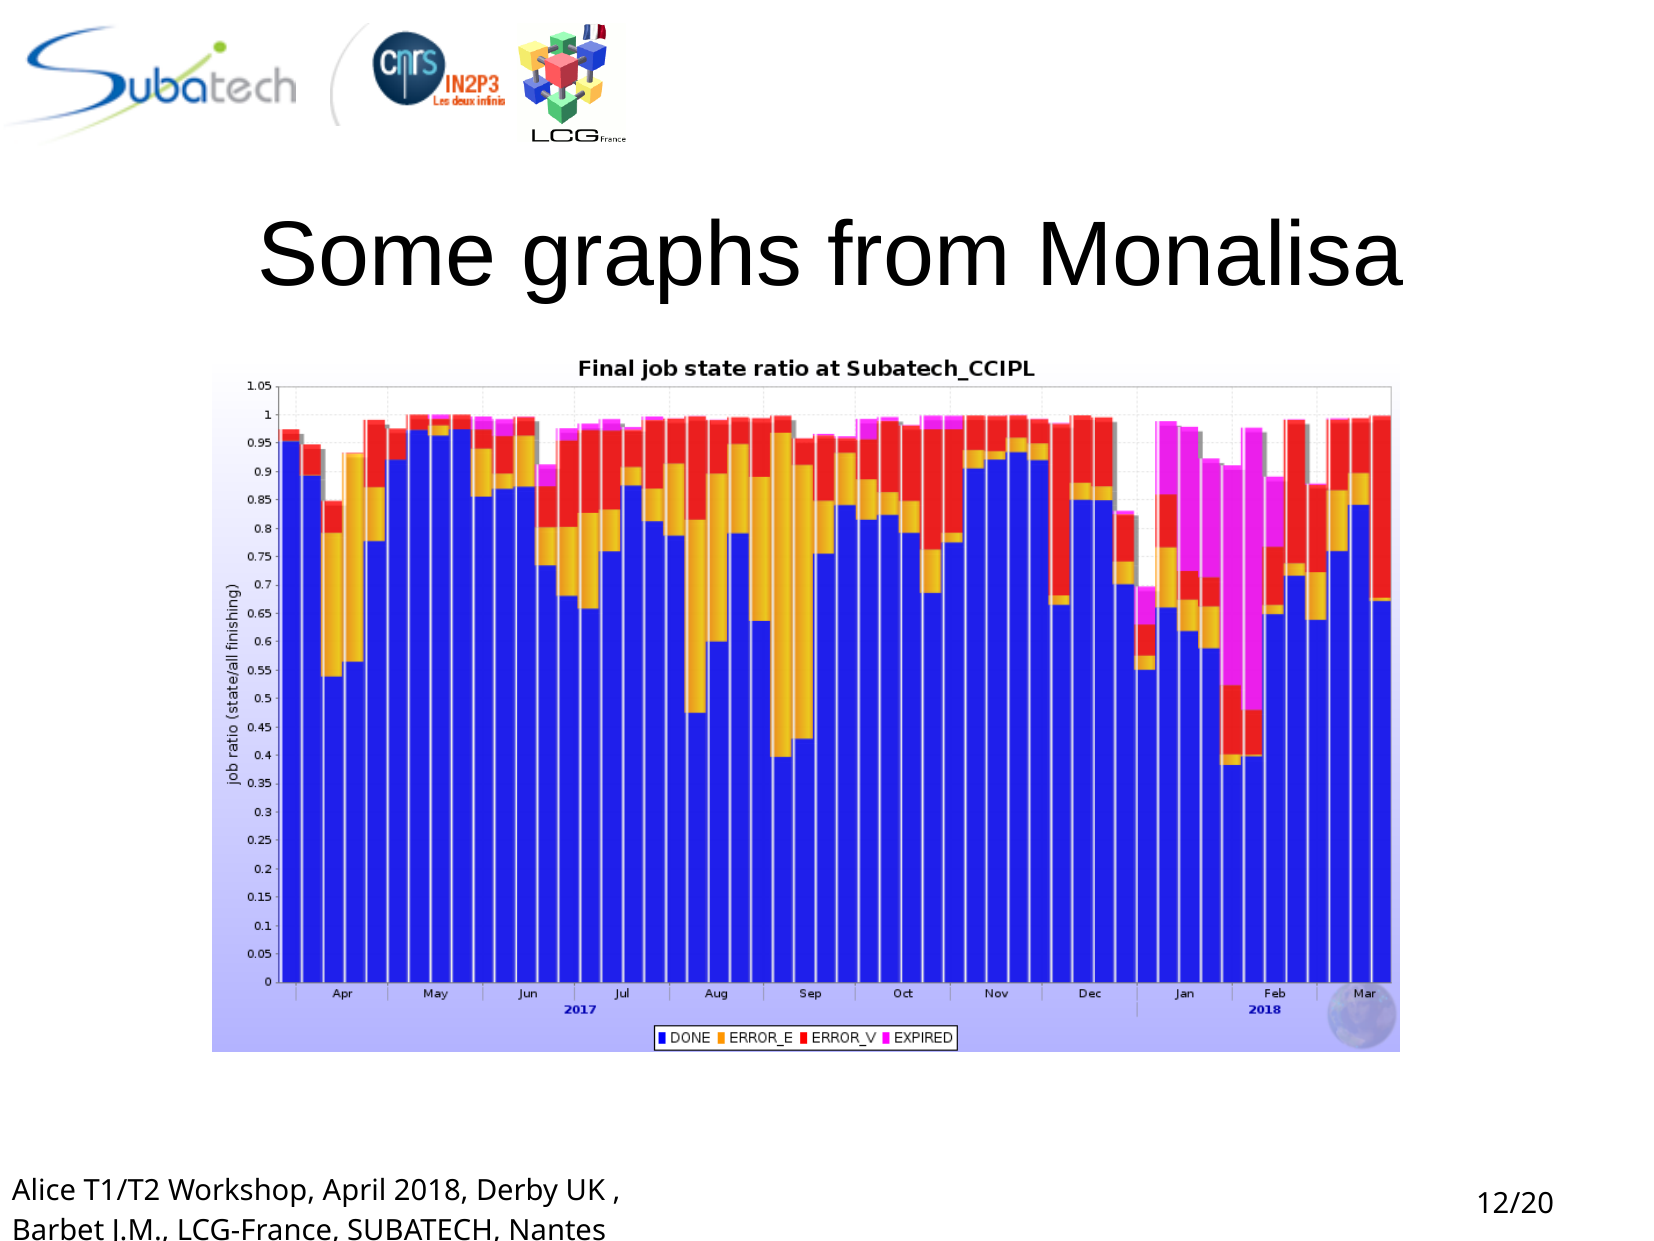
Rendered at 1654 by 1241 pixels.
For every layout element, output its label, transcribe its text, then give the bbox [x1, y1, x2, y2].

picture [3, 10, 296, 150]
picture [212, 355, 1400, 1052]
title Some graphs from Monalisa [86, 150, 1576, 358]
picture [330, 23, 505, 126]
picture [517, 23, 626, 142]
